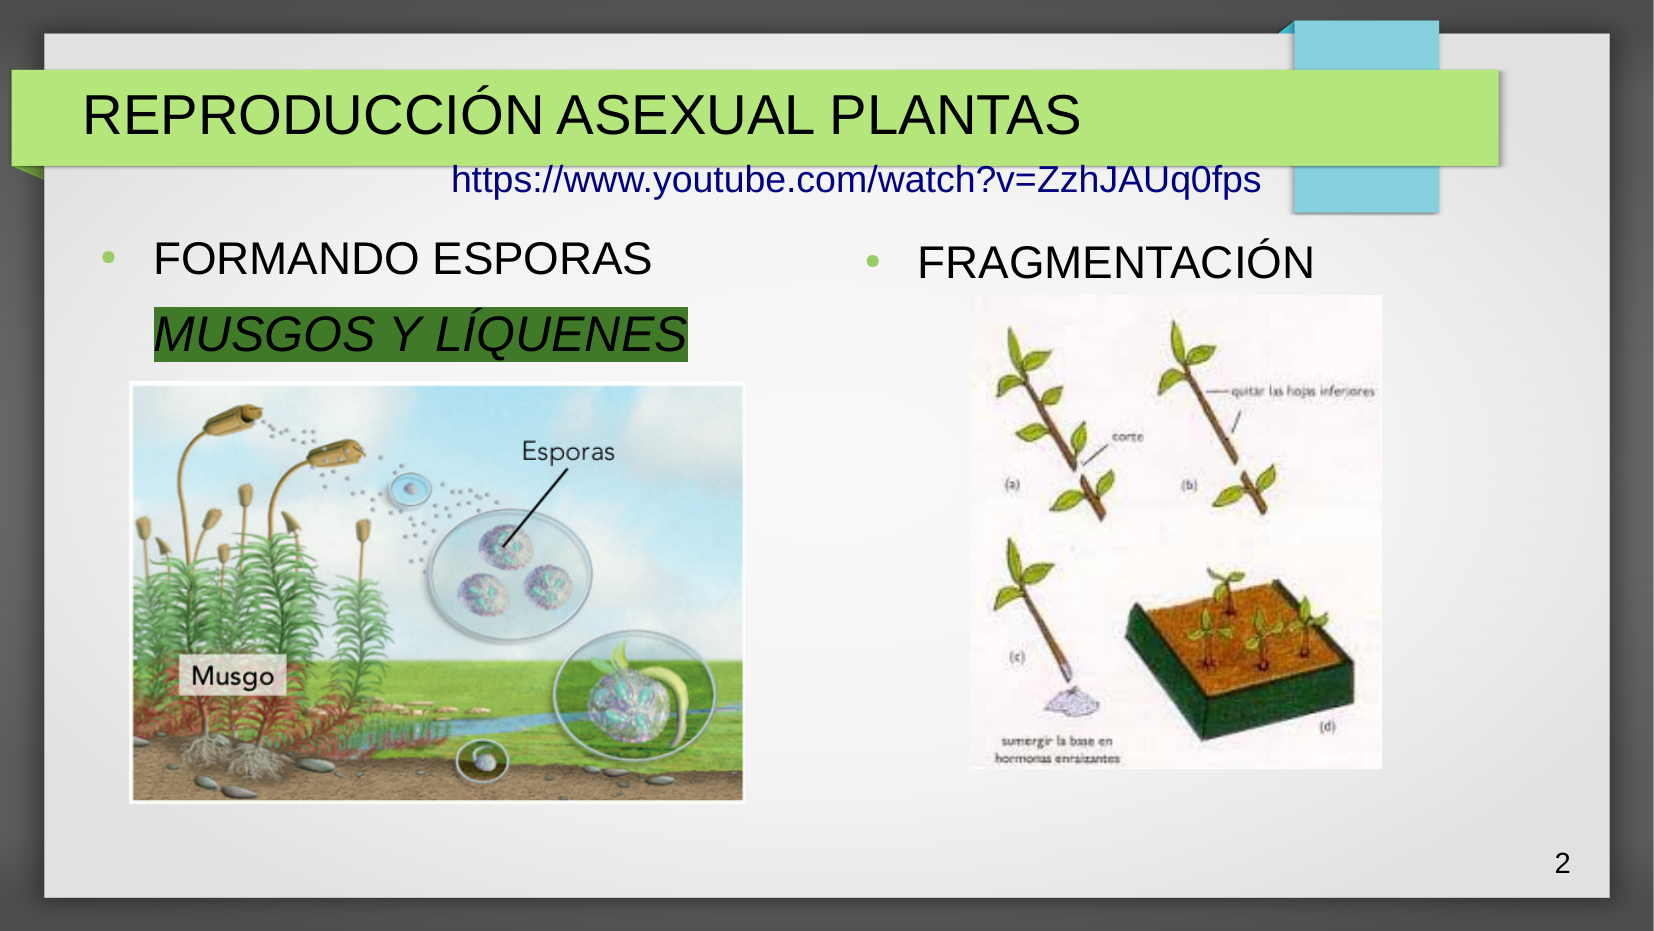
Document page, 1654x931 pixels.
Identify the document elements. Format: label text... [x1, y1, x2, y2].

list FRAGMENTACIÓN [846, 236, 1574, 777]
text_box https://www.youtube.com/watch?v=ZzhJAUq0fps [436, 150, 1277, 208]
title REPRODUCCIÓN ASEXUAL PLANTAS [82, 70, 1264, 160]
list FORMANDO ESPORAS MUSGOS Y LÍQUENES [82, 233, 809, 773]
picture [0, 0, 1654, 931]
